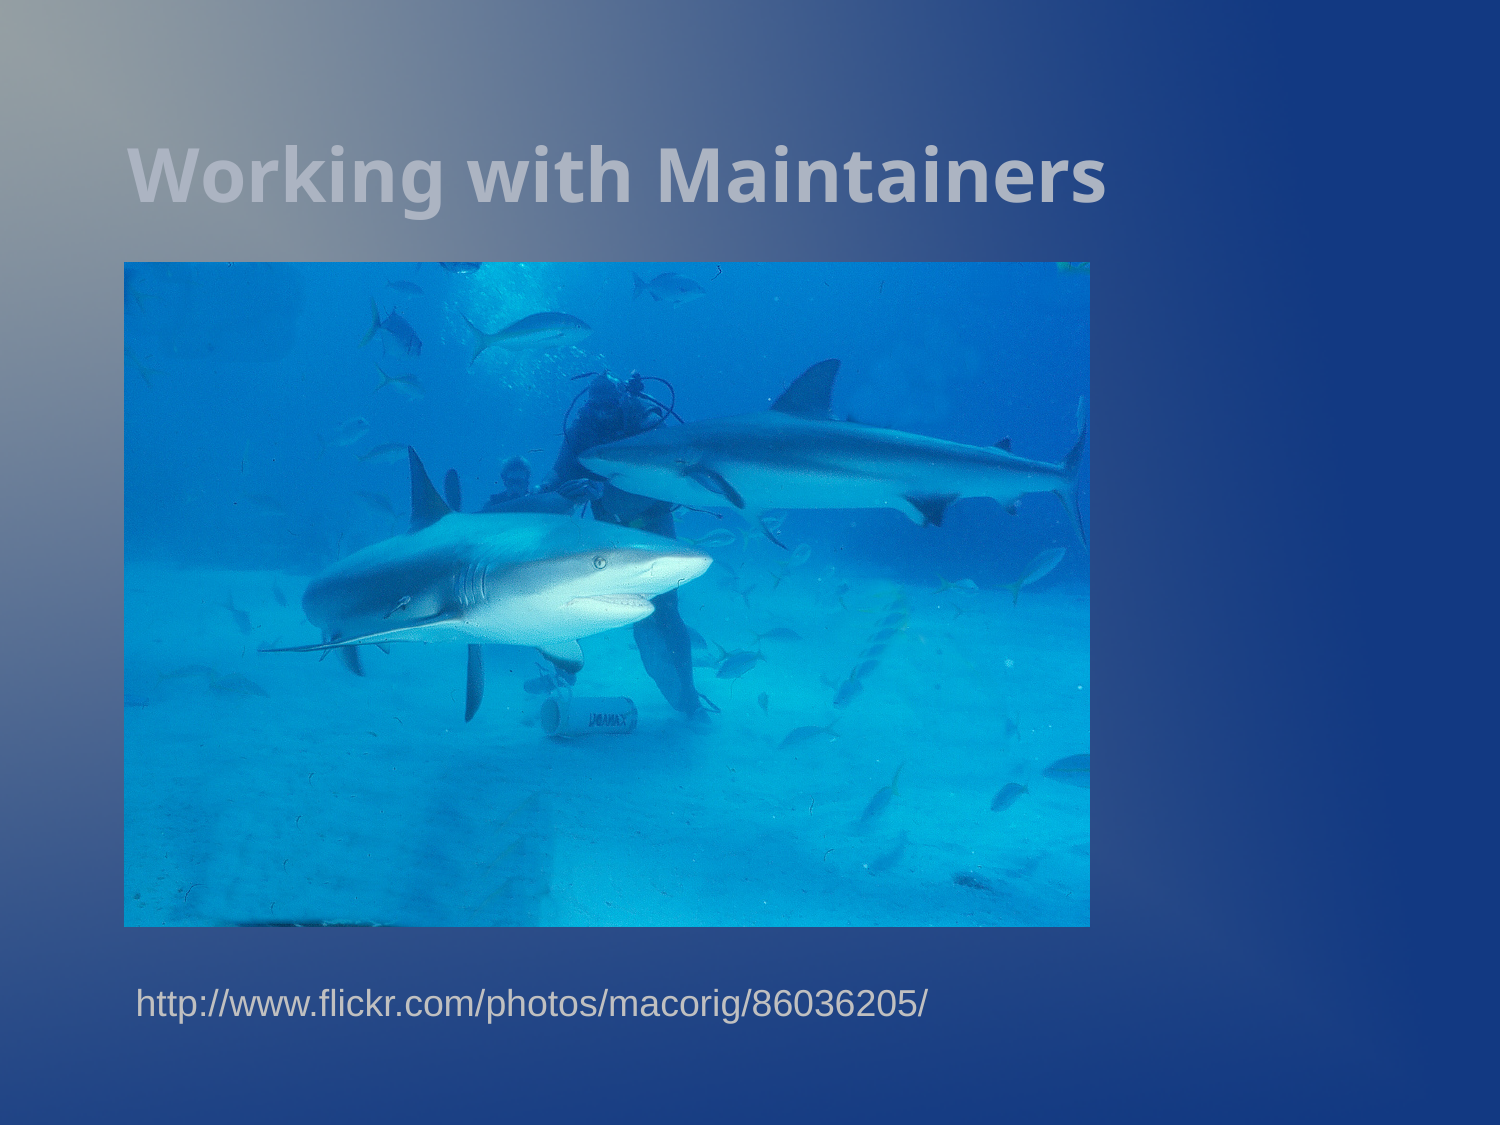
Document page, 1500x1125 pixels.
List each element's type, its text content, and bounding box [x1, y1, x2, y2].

picture [0, 0, 1500, 1125]
text_box http://www.flickr.com/photos/macorig/86036205/ [120, 975, 1036, 1032]
title Working with Maintainers [75, 14, 1425, 233]
